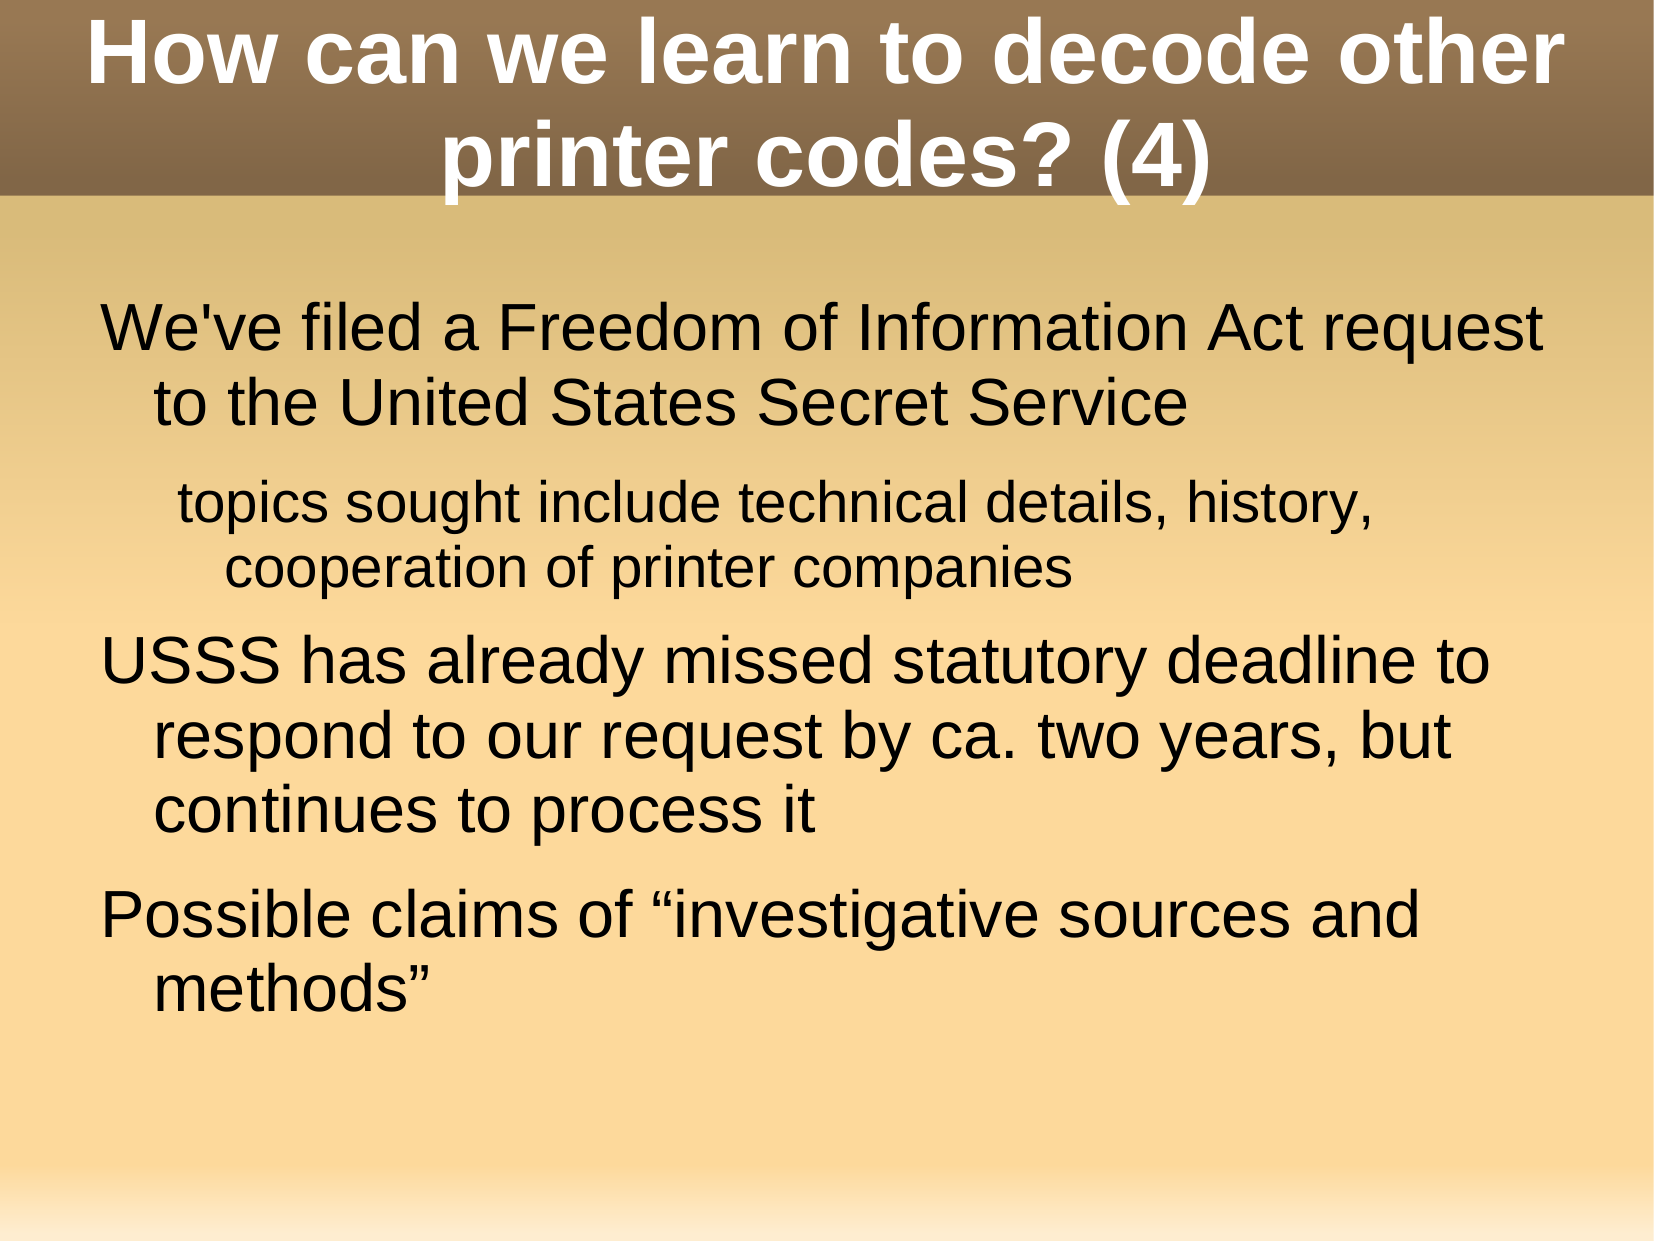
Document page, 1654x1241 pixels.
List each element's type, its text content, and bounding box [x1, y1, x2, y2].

list We've filed a Freedom of Information Act request to the United States Secret Service topics sought include technical details, history, cooperation of printer companies USSS has already missed statutory deadline to respond to our request by ca. two years, but continues to process it Possible claims of “investigative sources and methods” [82, 290, 1571, 1131]
title How can we learn to decode other printer codes? (4) [59, 0, 1595, 211]
picture [0, 0, 1654, 1241]
